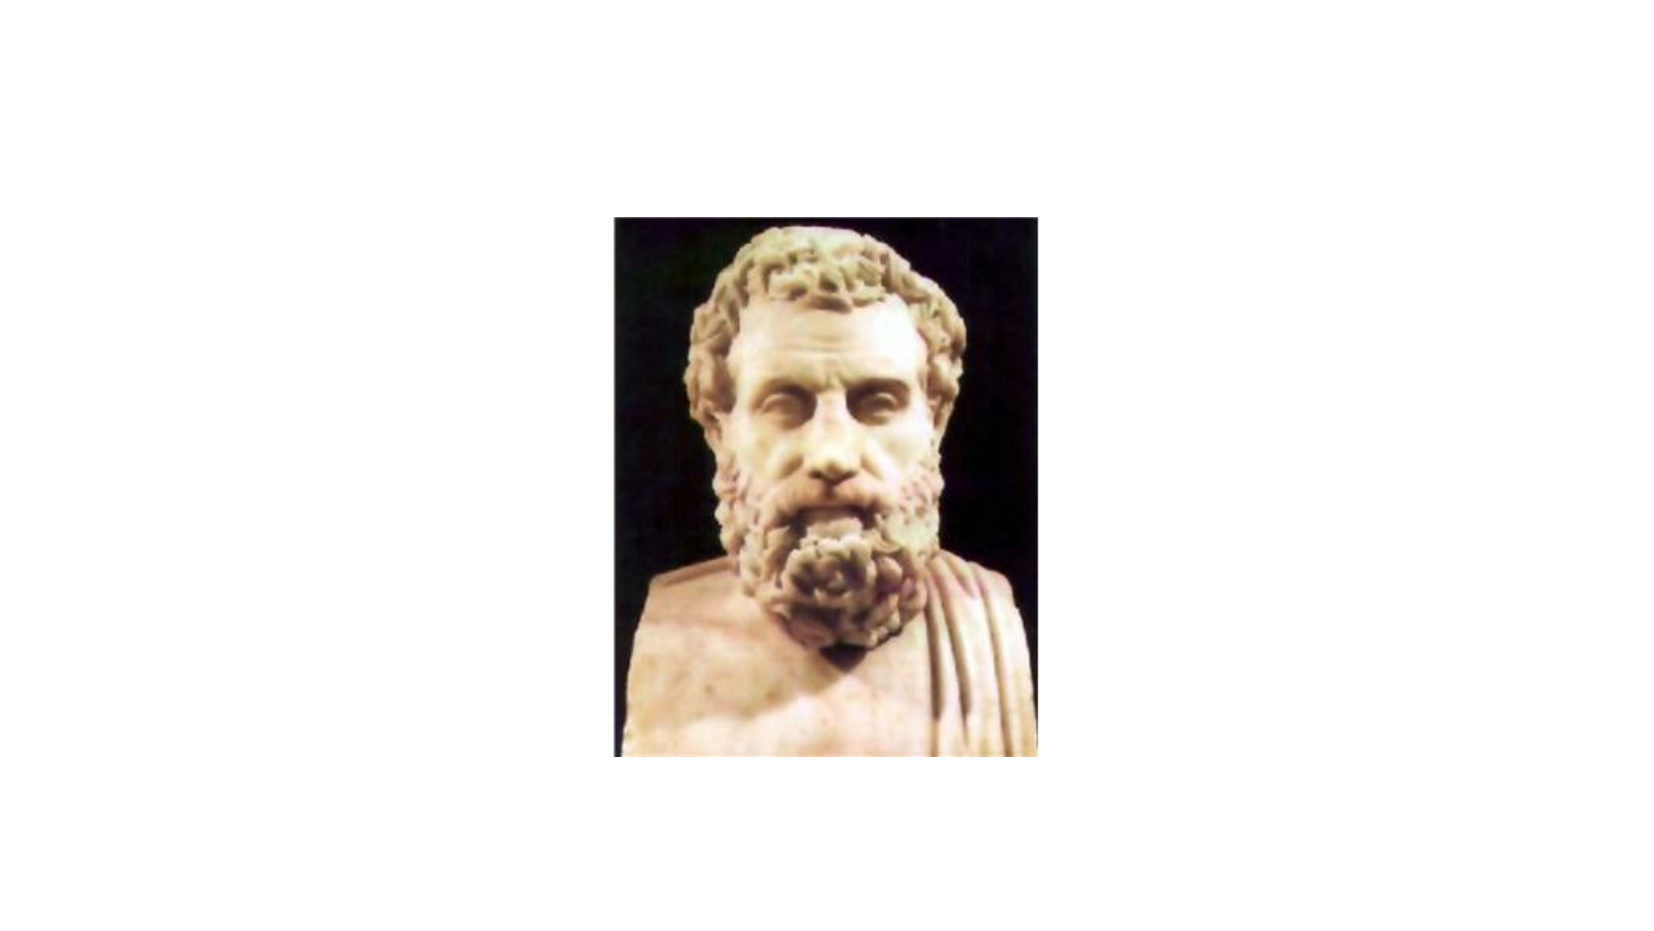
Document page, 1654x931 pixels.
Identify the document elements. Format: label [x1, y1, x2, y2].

picture [557, 217, 1097, 758]
